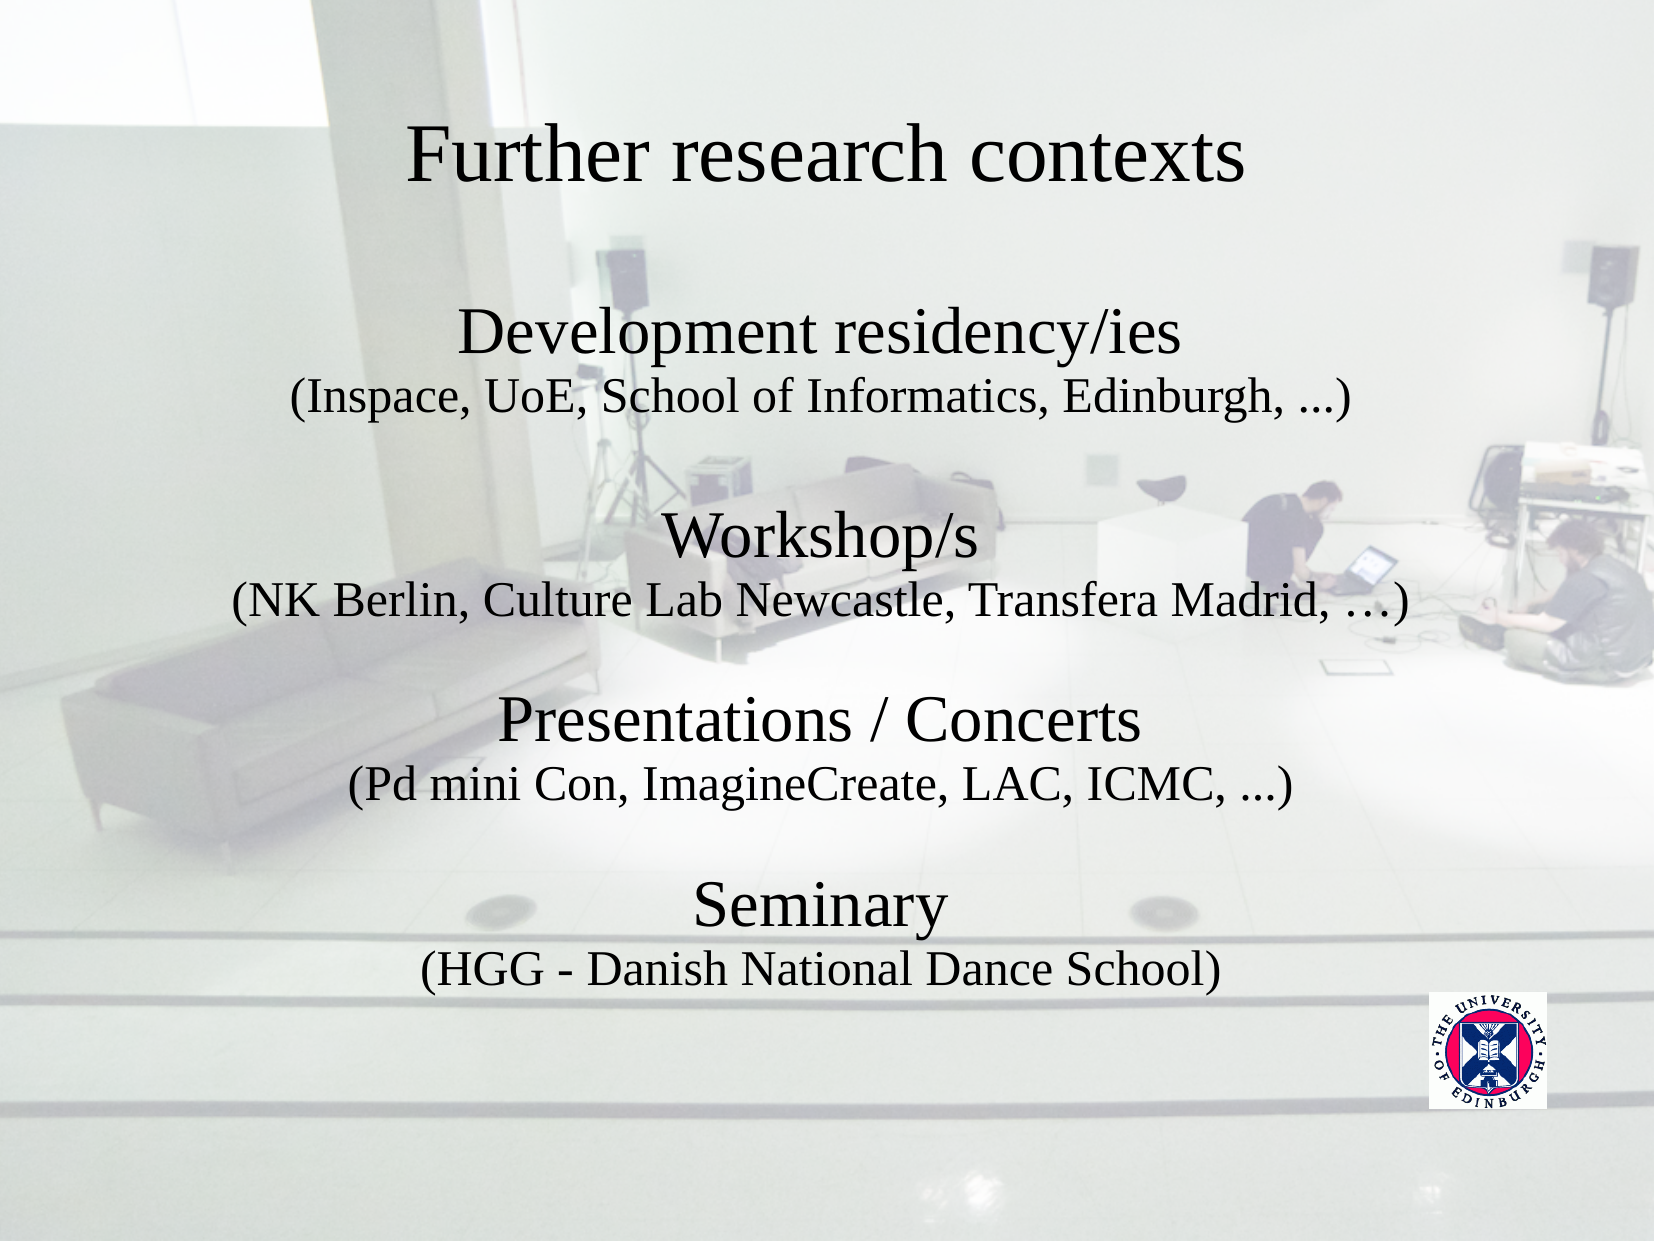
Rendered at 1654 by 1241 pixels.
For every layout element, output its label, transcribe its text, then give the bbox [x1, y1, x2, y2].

picture [0, 0, 1654, 1241]
title Further research contexts [82, 56, 1571, 250]
text_box Development residency/ies (Inspace, UoE, School of Informatics, Edinburgh, ...) Workshop/s (NK Berlin, Culture Lab Newcastle, Transfera Madrid, …) Presentations / Concerts (Pd mini Con, ImagineCreate, LAC, ICMC, ...) Seminary (HGG - Danish National Dance School) [76, 294, 1565, 997]
